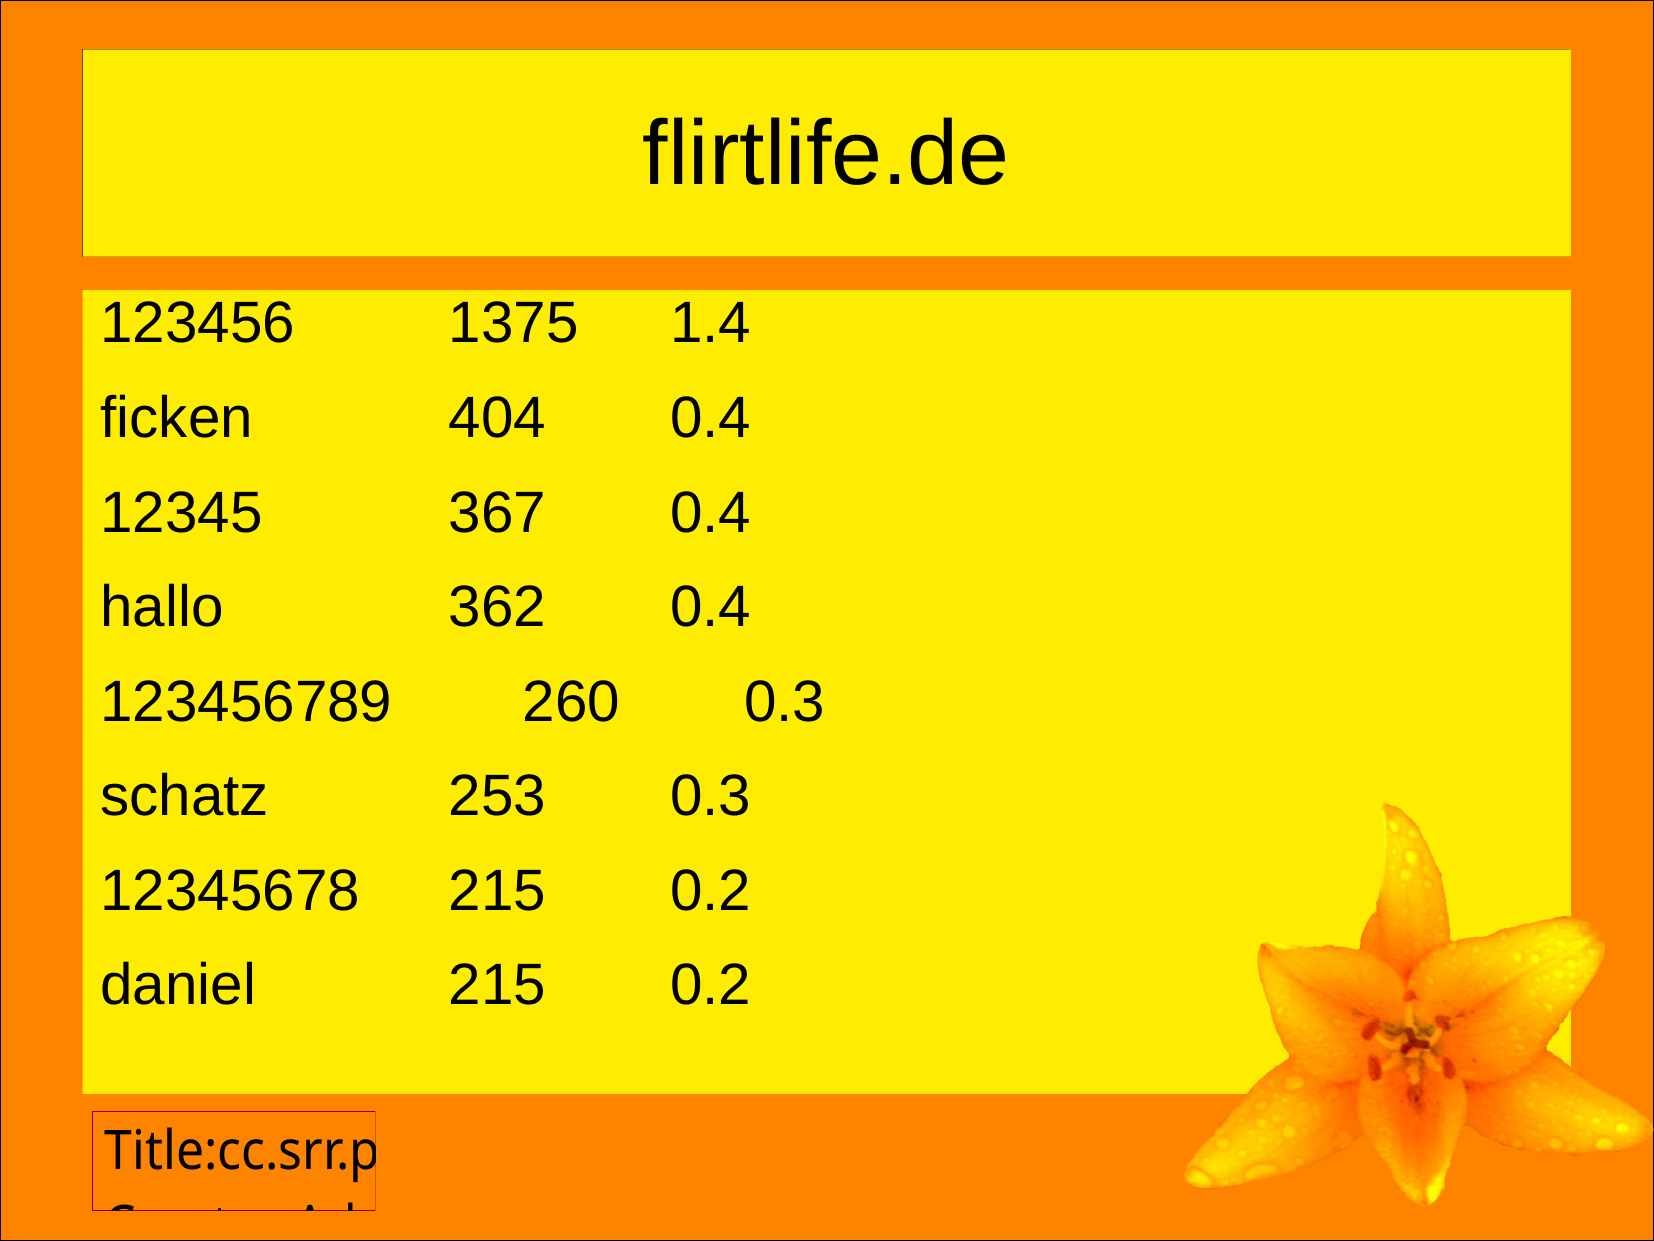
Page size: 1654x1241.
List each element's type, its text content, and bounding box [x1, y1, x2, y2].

picture [1181, 767, 1654, 1241]
picture [88, 1108, 376, 1211]
list 123456 1375 1.4 ficken 404 0.4 12345 367 0.4 hallo 362 0.4 123456789 260 0.3 schatz 253 0.3 12345678 215 0.2 daniel 215 0.2 [82, 290, 1571, 1094]
title flirtlife.de [82, 49, 1571, 257]
text_box [0, 0, 1654, 1241]
